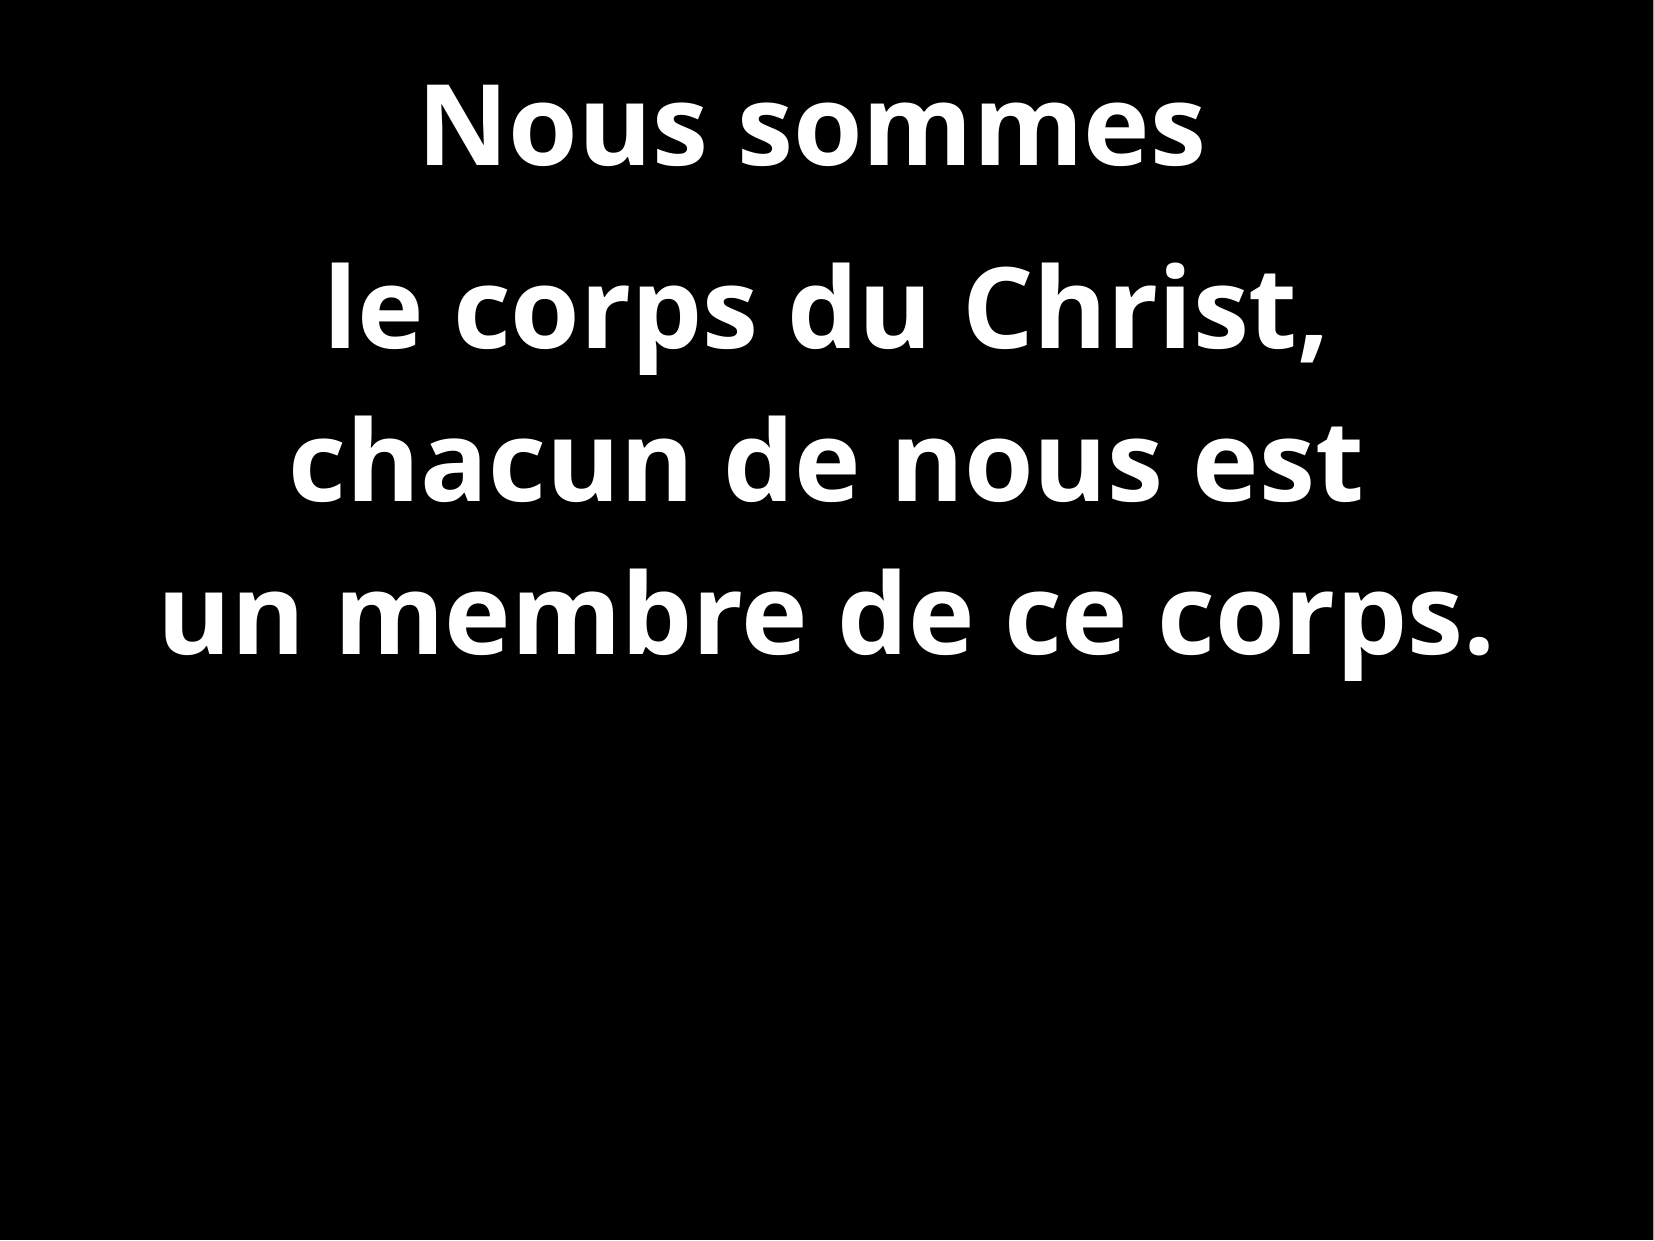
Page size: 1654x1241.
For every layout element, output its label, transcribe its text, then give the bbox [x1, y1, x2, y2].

list Nous sommes le corps du Christ, chacun de nous est un membre de ce corps. [29, 45, 1625, 1241]
